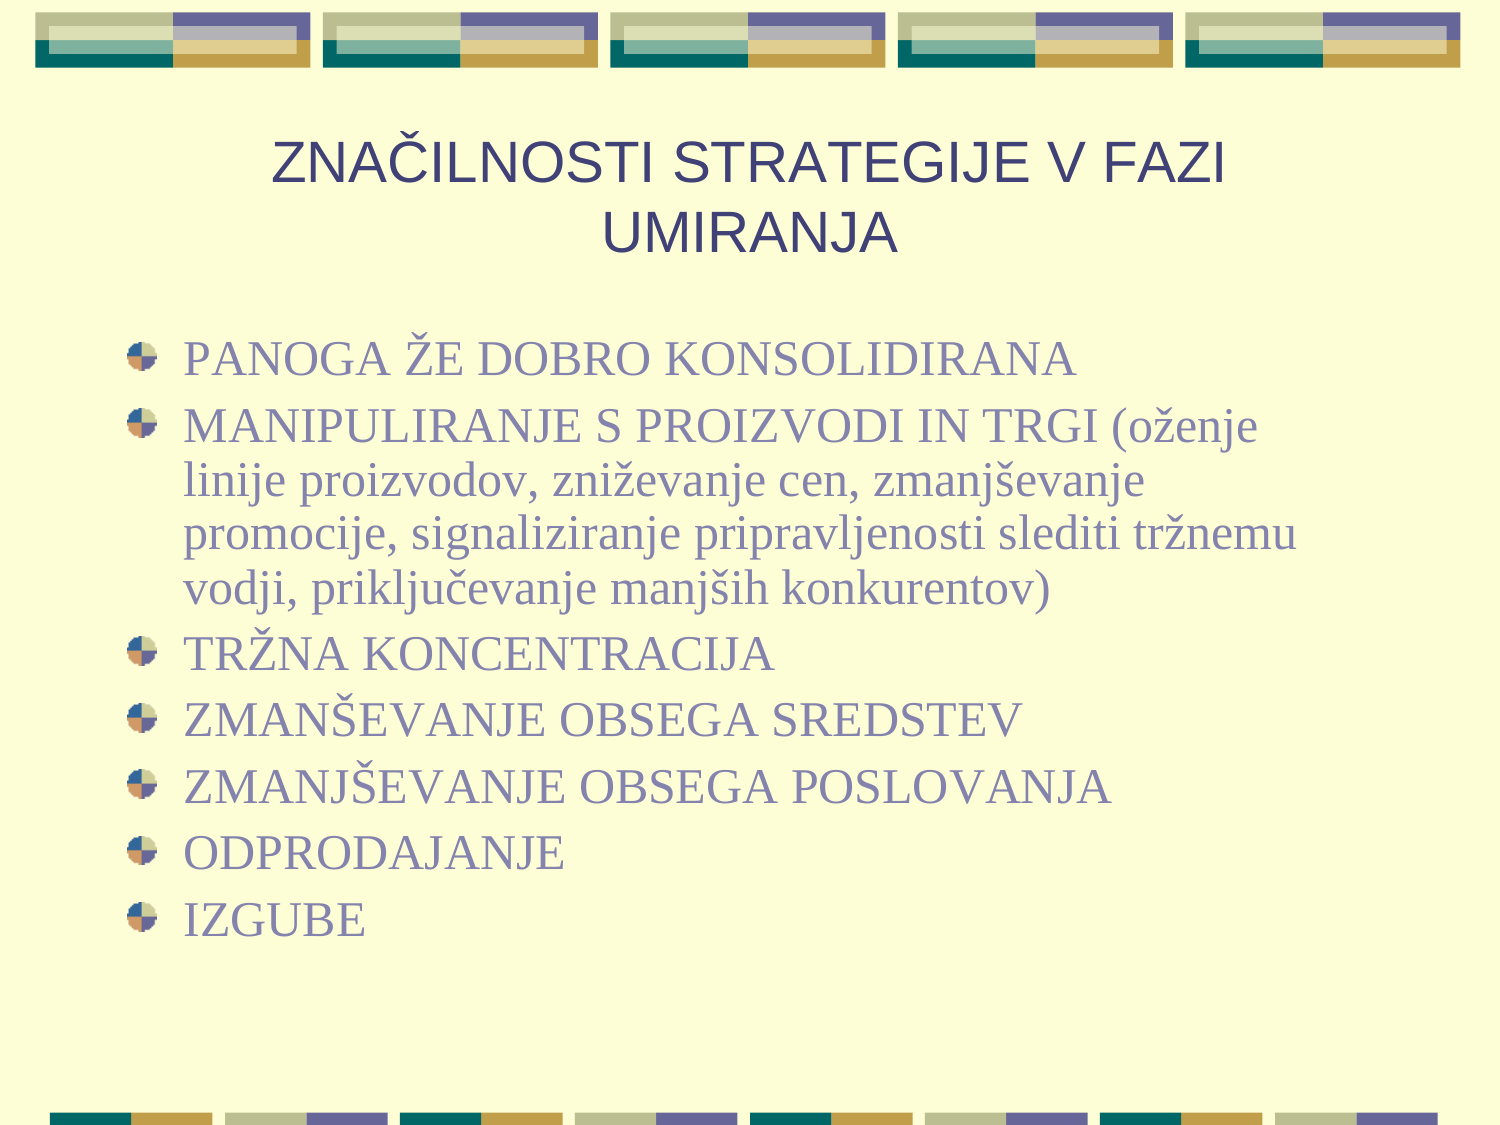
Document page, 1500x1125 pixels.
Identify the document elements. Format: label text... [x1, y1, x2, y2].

title ZNAČILNOSTI STRATEGIJE V FAZI UMIRANJA [112, 99, 1388, 288]
list PANOGA ŽE DOBRO KONSOLIDIRANA MANIPULIRANJE S PROIZVODI IN TRGI (oženje linije proizvodov, zniževanje cen, zmanjševanje promocije, signaliziranje pripravljenosti slediti tržnemu vodji, priključevanje manjših konkurentov) TRŽNA KONCENTRACIJA ZMANŠEVANJE OBSEGA SREDSTEV ZMANJŠEVANJE OBSEGA POSLOVANJA ODPRODAJANJE IZGUBE [112, 324, 1388, 1001]
